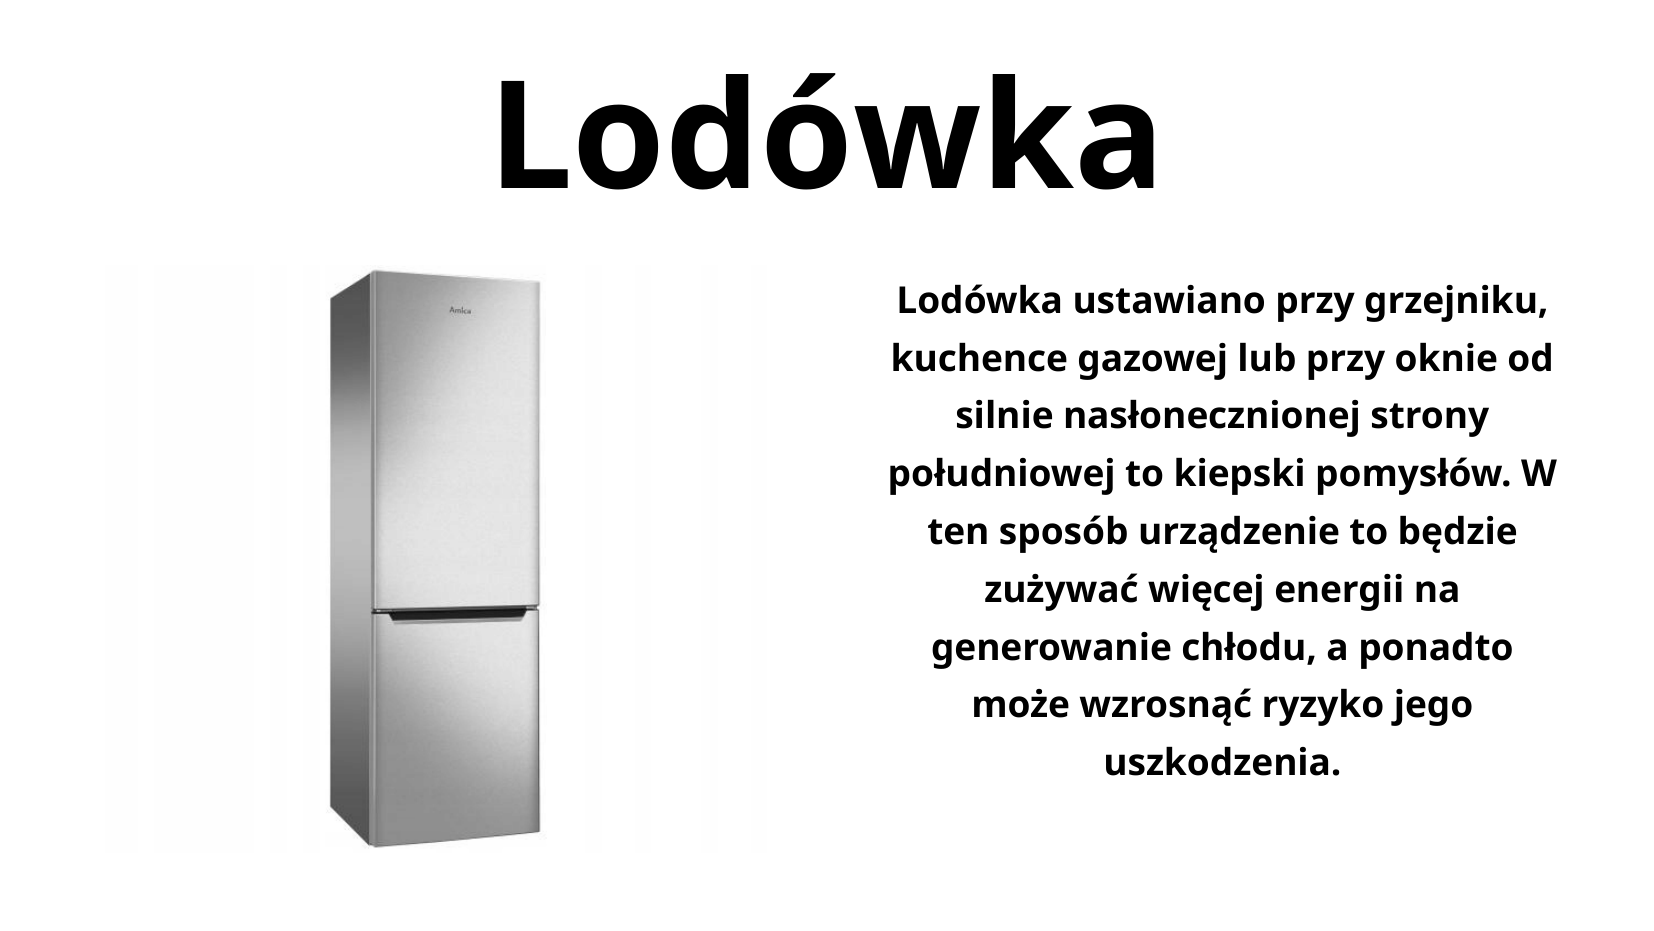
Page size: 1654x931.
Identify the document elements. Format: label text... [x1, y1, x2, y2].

list Lodówka ustawiano przy grzejniku, kuchence gazowej lub przy oknie od silnie nasłonecznionej strony południowej to kiepski pomysłów. W ten sposób urządzenie to będzie zużywać więcej energii na generowanie chłodu, a ponadto może wzrosnąć ryzyko jego uszkodzenia. [879, 266, 1565, 788]
title Lodówka [82, 0, 1571, 267]
picture [105, 265, 768, 854]
